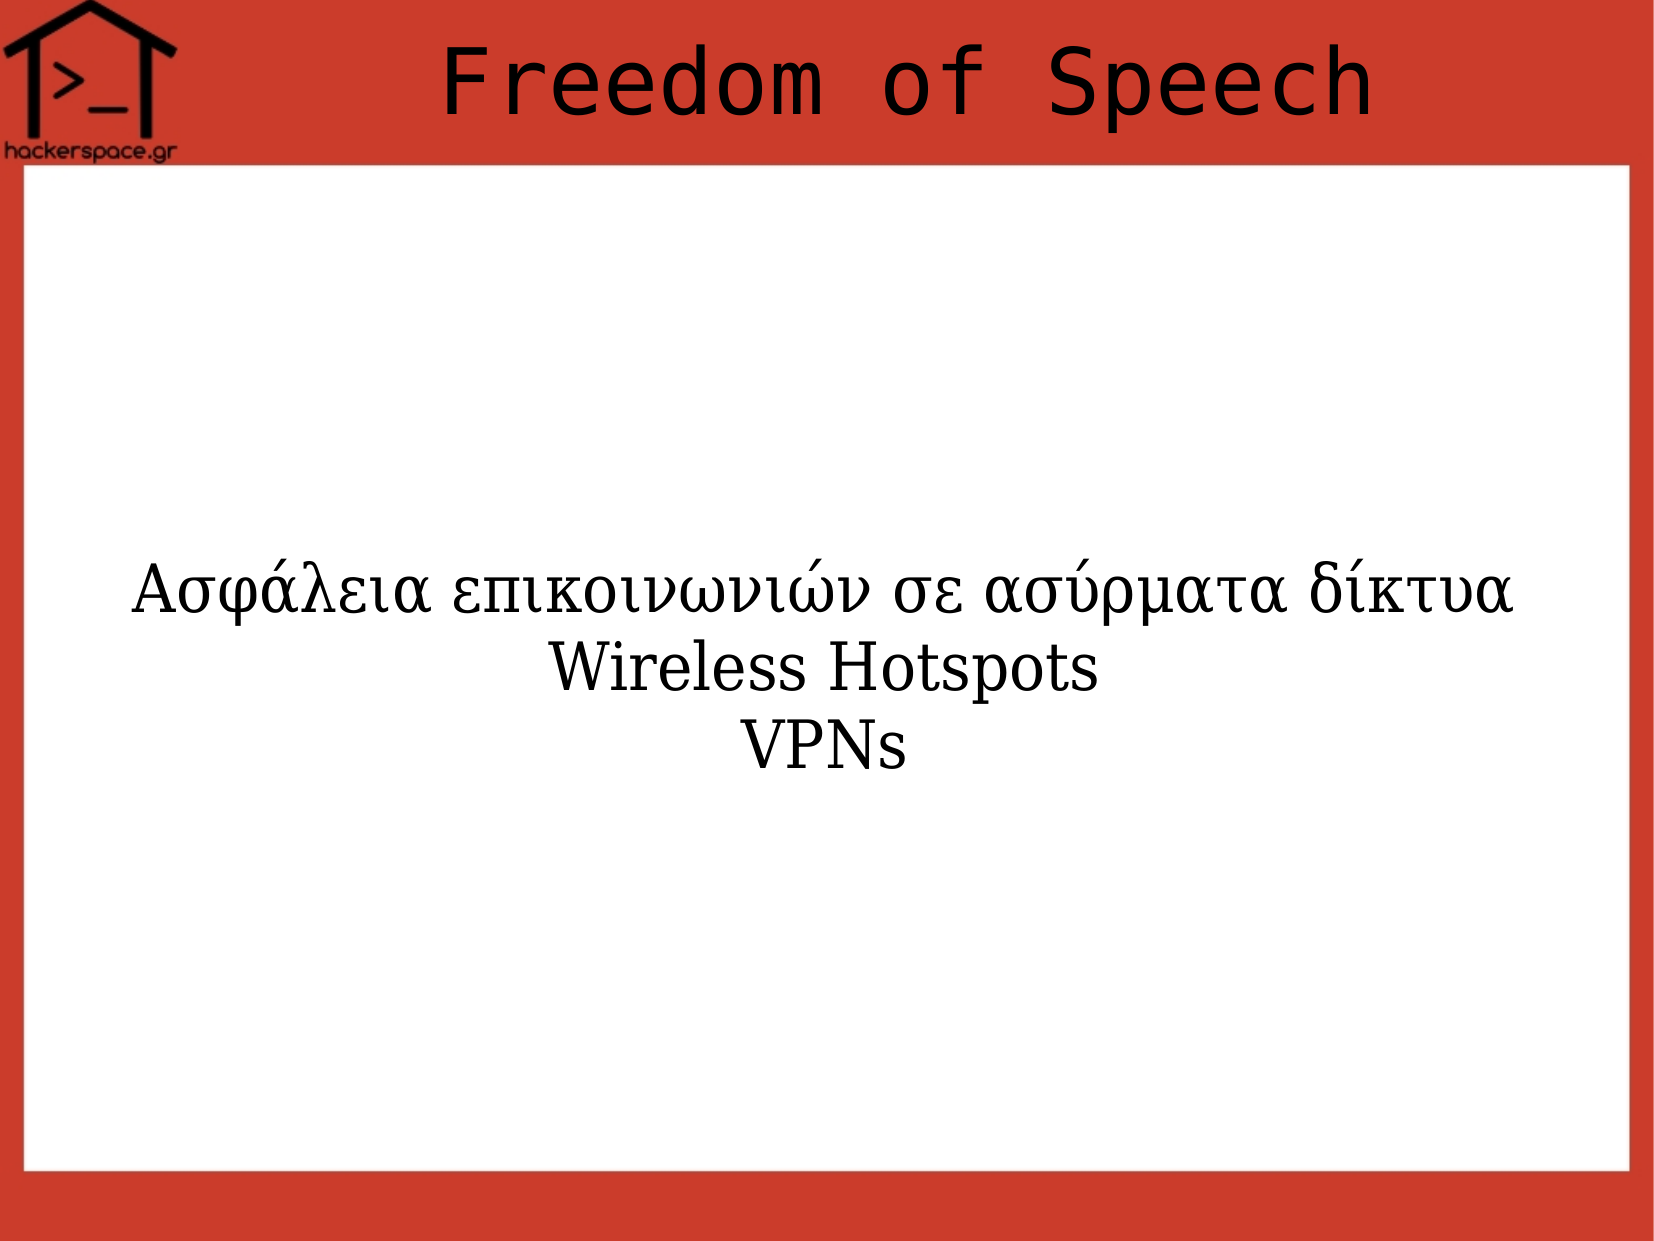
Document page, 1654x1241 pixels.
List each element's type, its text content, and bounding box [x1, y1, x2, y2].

picture [0, 0, 1654, 1241]
title Freedom of Speech [195, 15, 1621, 151]
subtitle Ασφάλεια επικοινωνιών σε ασύρματα δίκτυα Wireless Hotspots VPNs [60, 195, 1591, 1141]
